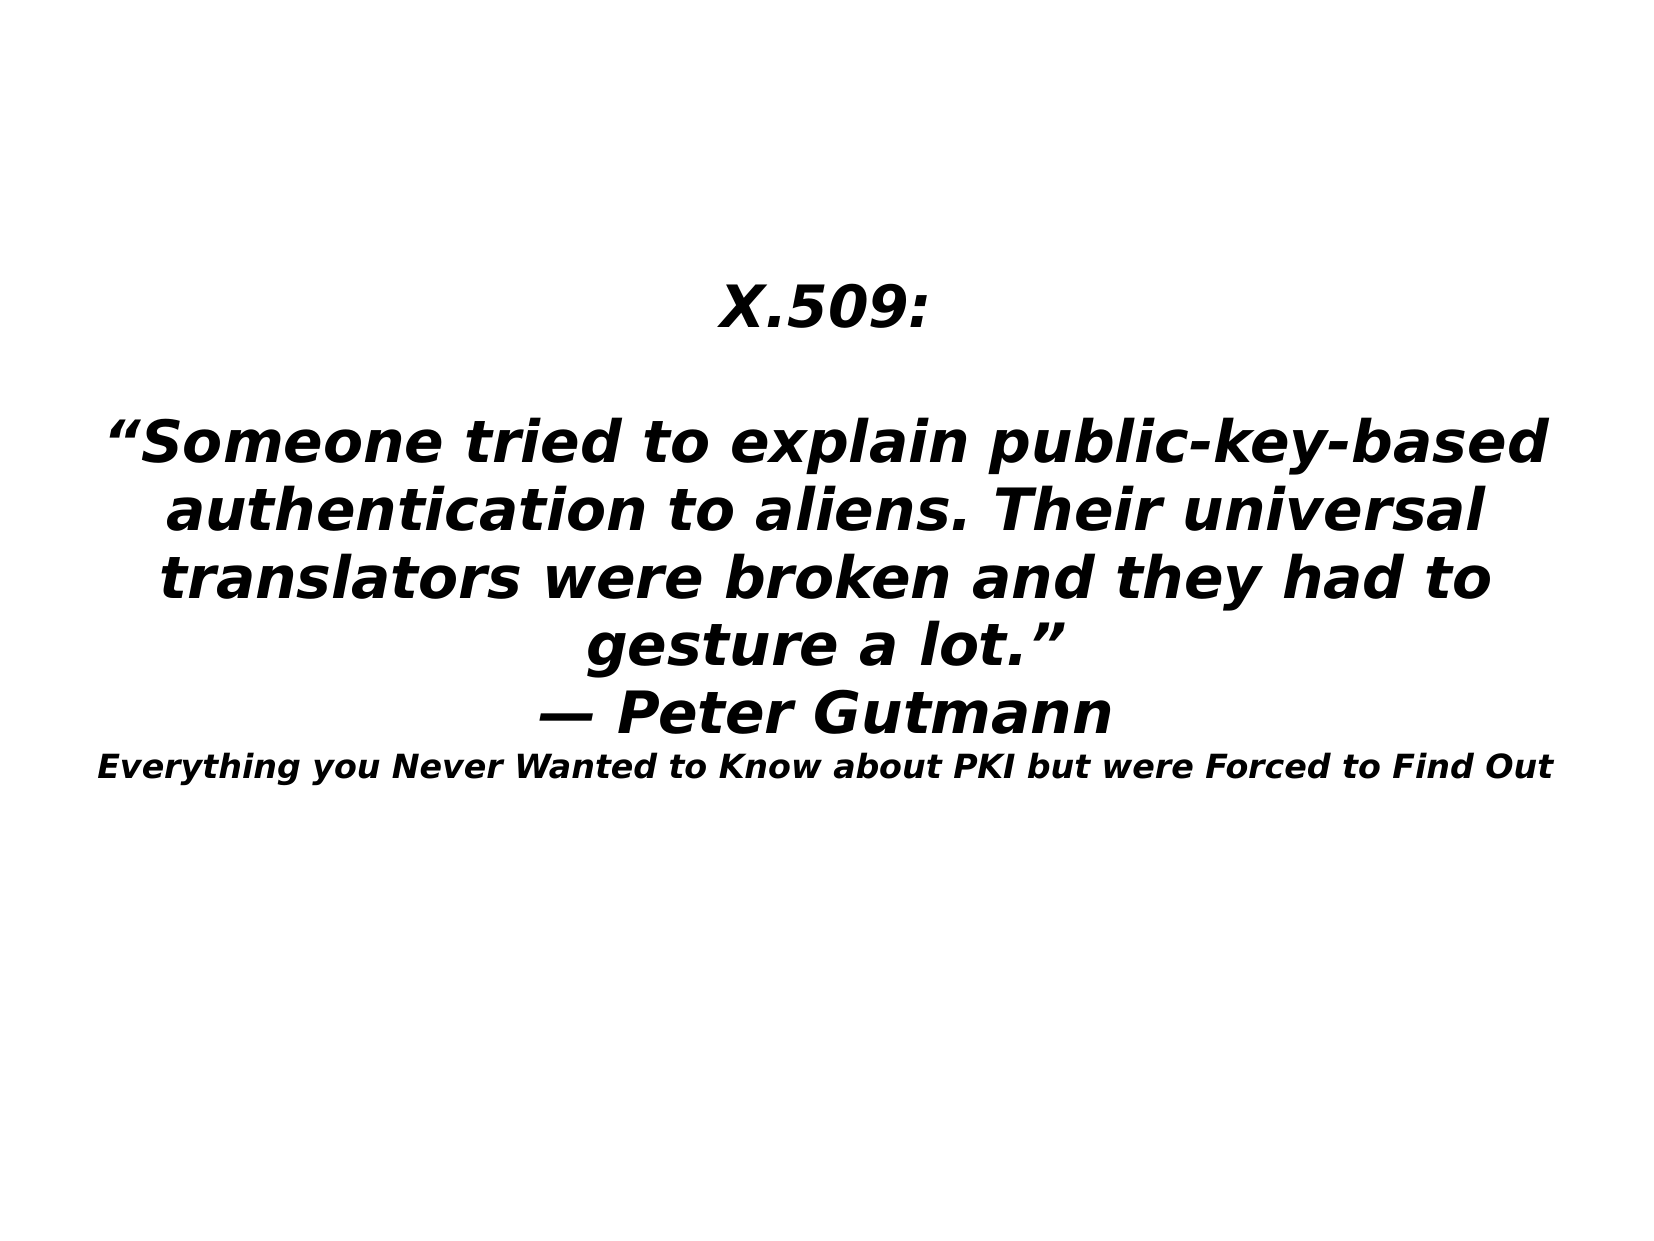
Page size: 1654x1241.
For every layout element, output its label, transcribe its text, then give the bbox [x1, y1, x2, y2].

subtitle X.509: “Someone tried to explain public‐key‐based authentication to aliens. Their universal translators were broken and they had to gesture a lot.” — Peter Gutmann Everything you Never Wanted to Know about PKI but were Forced to Find Out [82, 49, 1571, 1010]
